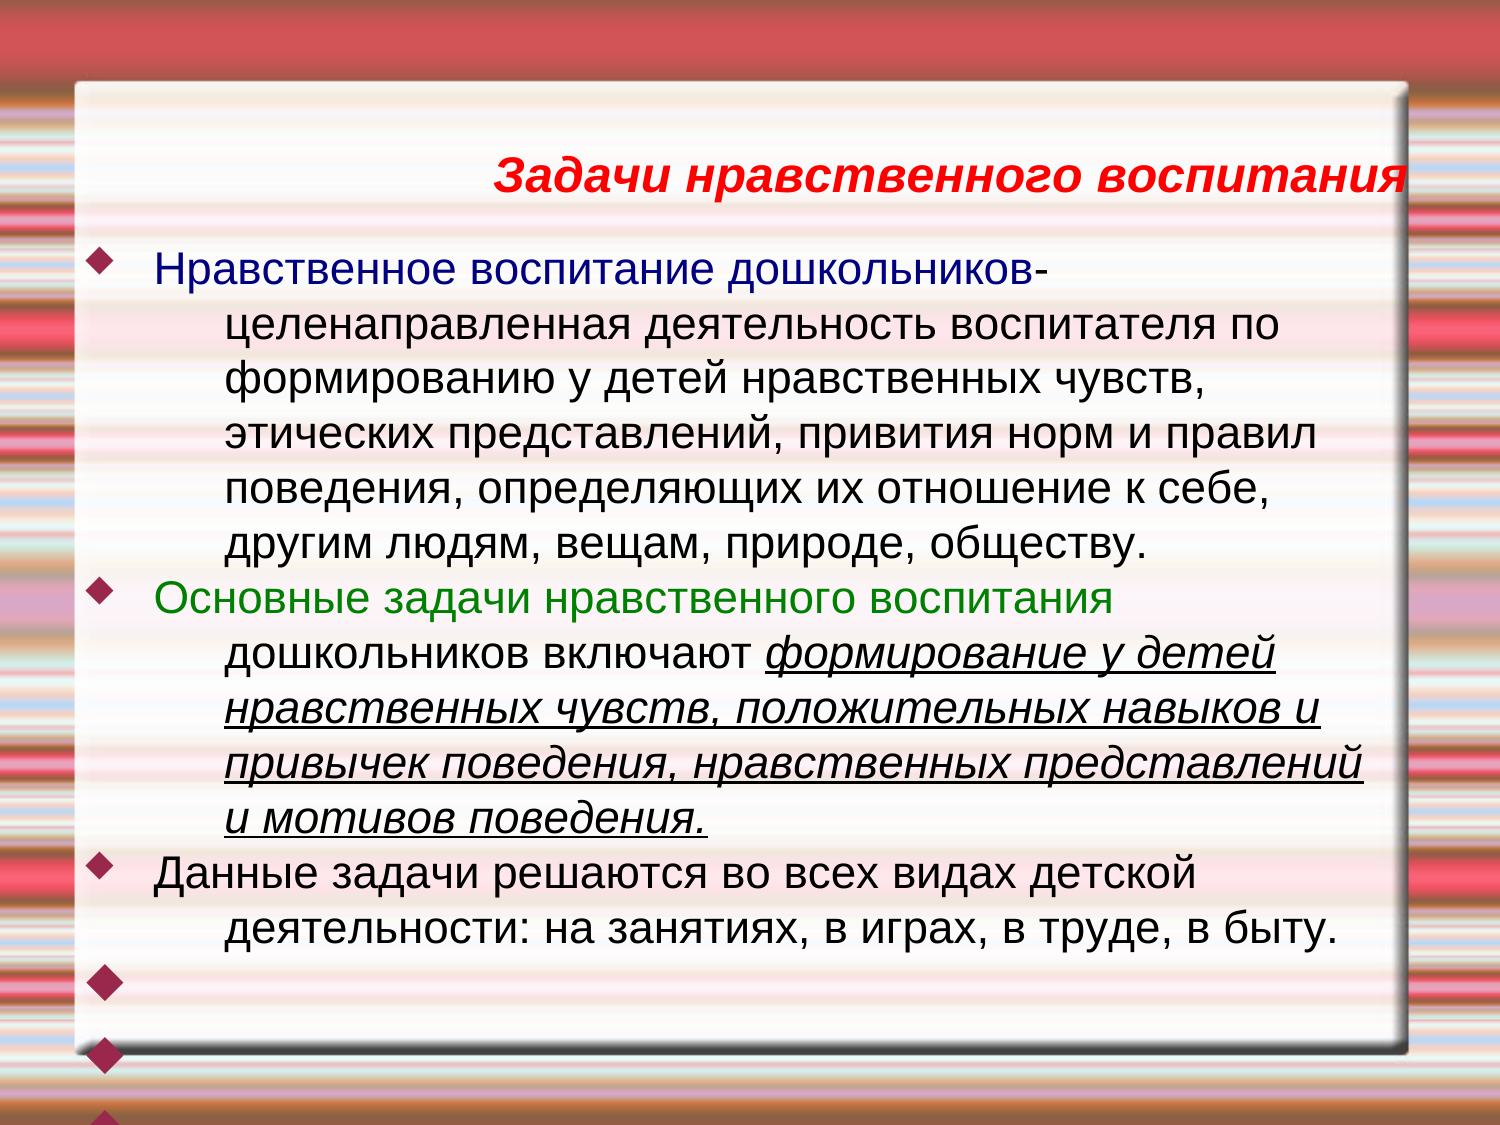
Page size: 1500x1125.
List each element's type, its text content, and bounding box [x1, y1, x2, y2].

title Задачи нравственного воспитания [71, 7, 1500, 338]
list Нравственное воспитание дошкольников-целенаправленная деятельность воспитателя по формированию у детей нравственных чувств, этических представлений, привития норм и правил поведения, определяющих их отношение к себе, другим людям, вещам, природе, обществу. Основные задачи нравственного воспитания дошкольников включают формирование у детей нравственных чувств, положительных навыков и привычек поведения, нравственных представлений и мотивов поведения. Данные задачи решаются во всех видах детской деятельности: на занятиях, в играх, в труде, в быту. [59, 238, 1373, 1125]
